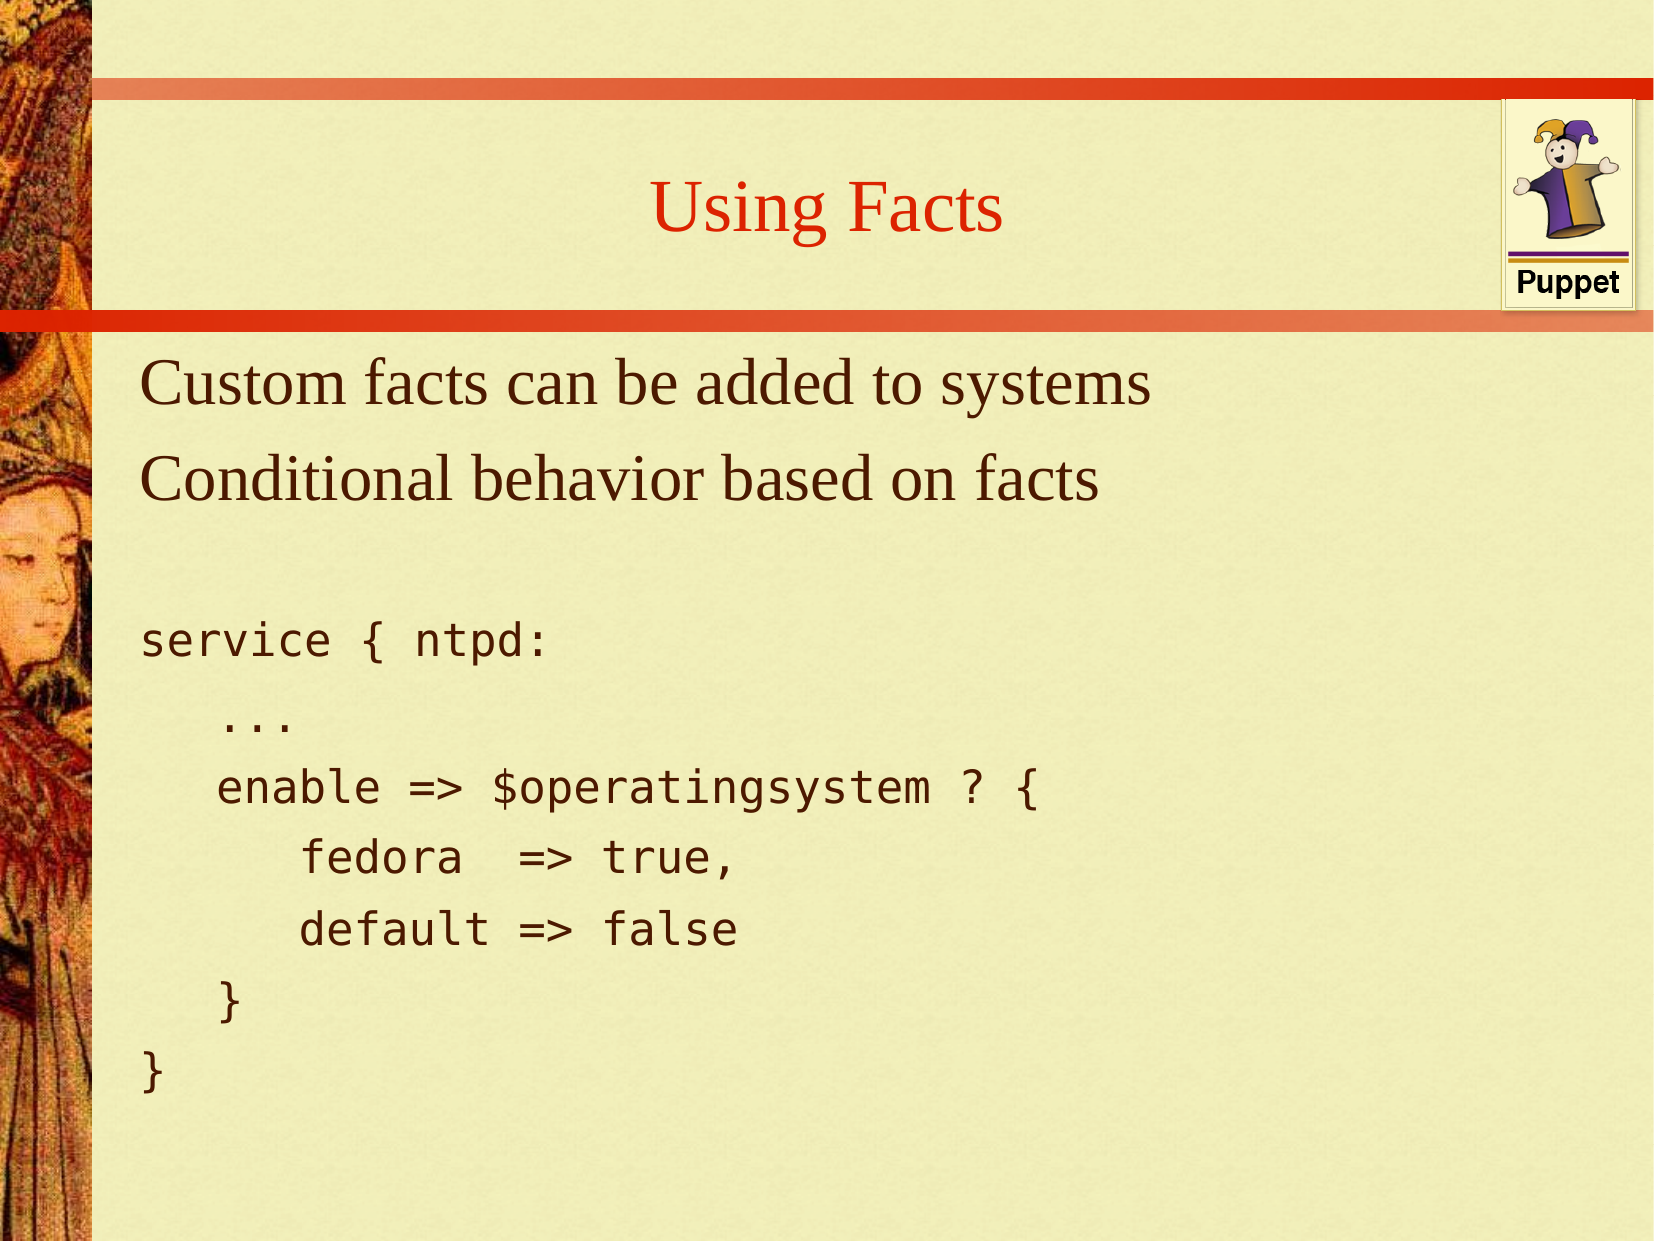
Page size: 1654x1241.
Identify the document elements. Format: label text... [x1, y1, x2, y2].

list Custom facts can be added to systems Conditional behavior based on facts service { ntpd: ... enable => $operatingsystem ? { fedora => true, default => false } } [121, 344, 1534, 1127]
picture [0, 0, 1654, 1241]
title Using Facts [121, 102, 1534, 311]
